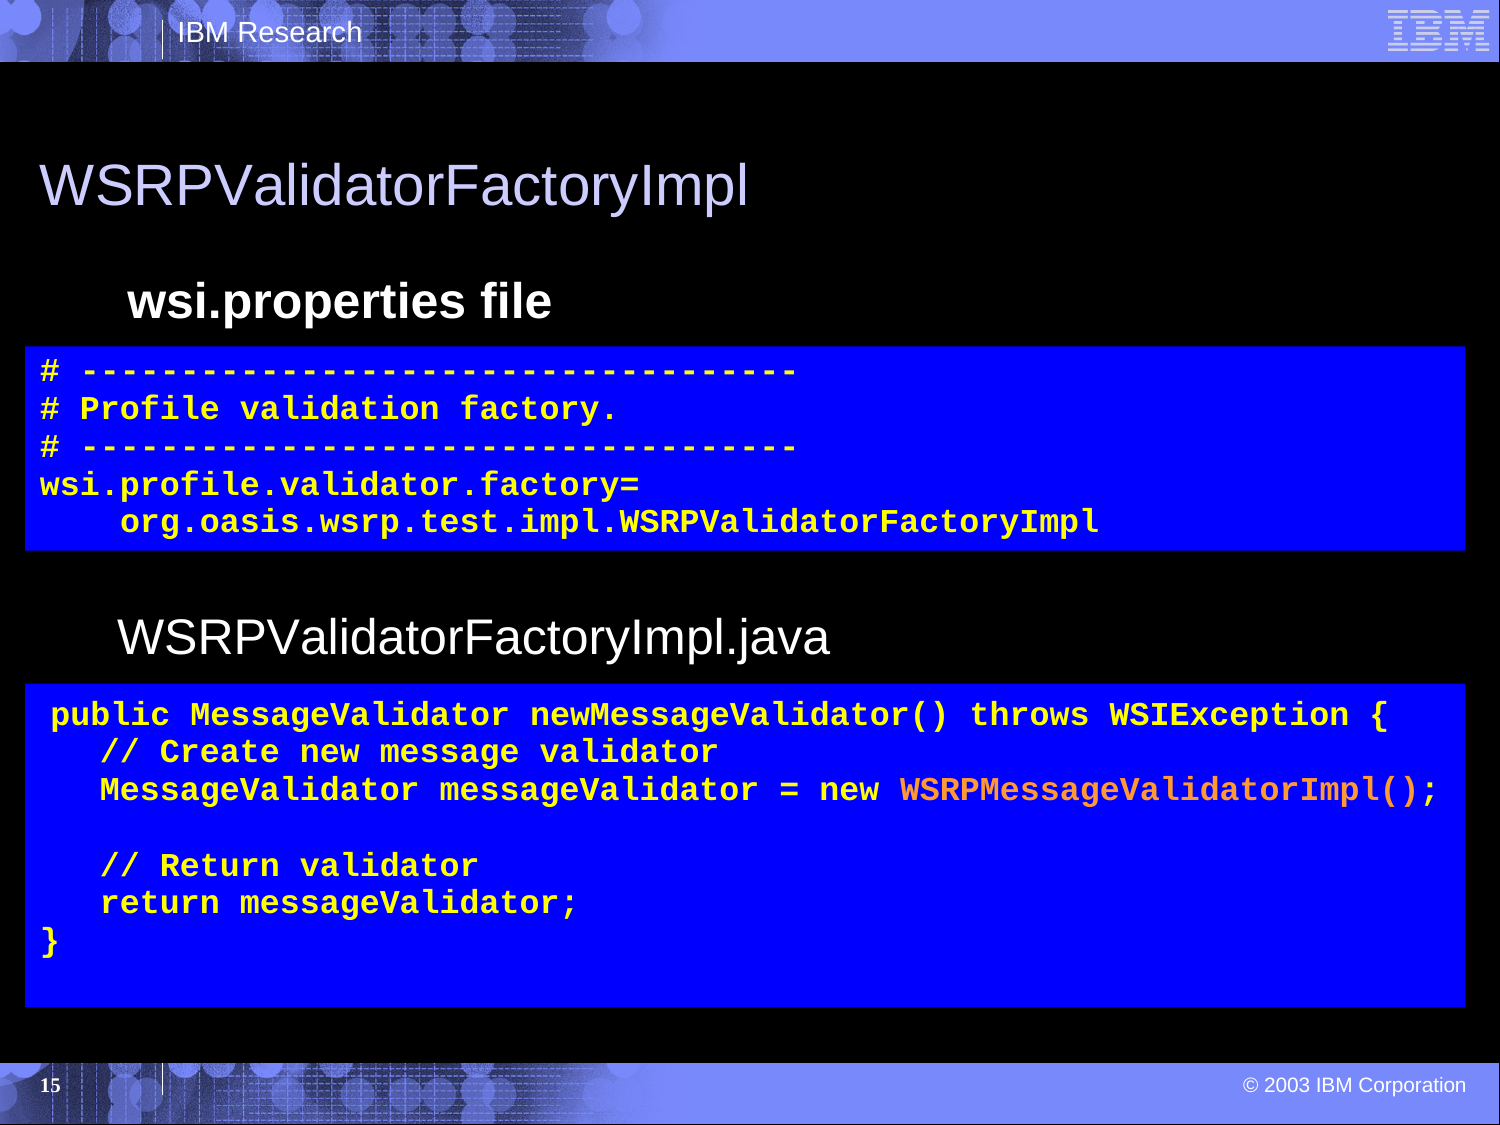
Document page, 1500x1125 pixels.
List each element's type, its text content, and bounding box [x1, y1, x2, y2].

list wsi.properties file [112, 265, 1388, 346]
text_box public MessageValidator newMessageValidator() throws WSIException { // Create new message validator MessageValidator messageValidator = new WSRPMessageValidatorImpl(); // Return validator return messageValidator; } [25, 683, 1466, 1008]
picture [0, 1063, 1499, 1124]
picture [0, 0, 1499, 62]
title WSRPValidatorFactoryImpl [25, 142, 1378, 225]
text_box # ------------------------------------ # Profile validation factory. # ------------------------------------ wsi.profile.validator.factory= org.oasis.wsrp.test.impl.WSRPValidatorFactoryImpl [25, 346, 1466, 551]
text_box WSRPValidatorFactoryImpl.java [102, 602, 1378, 683]
